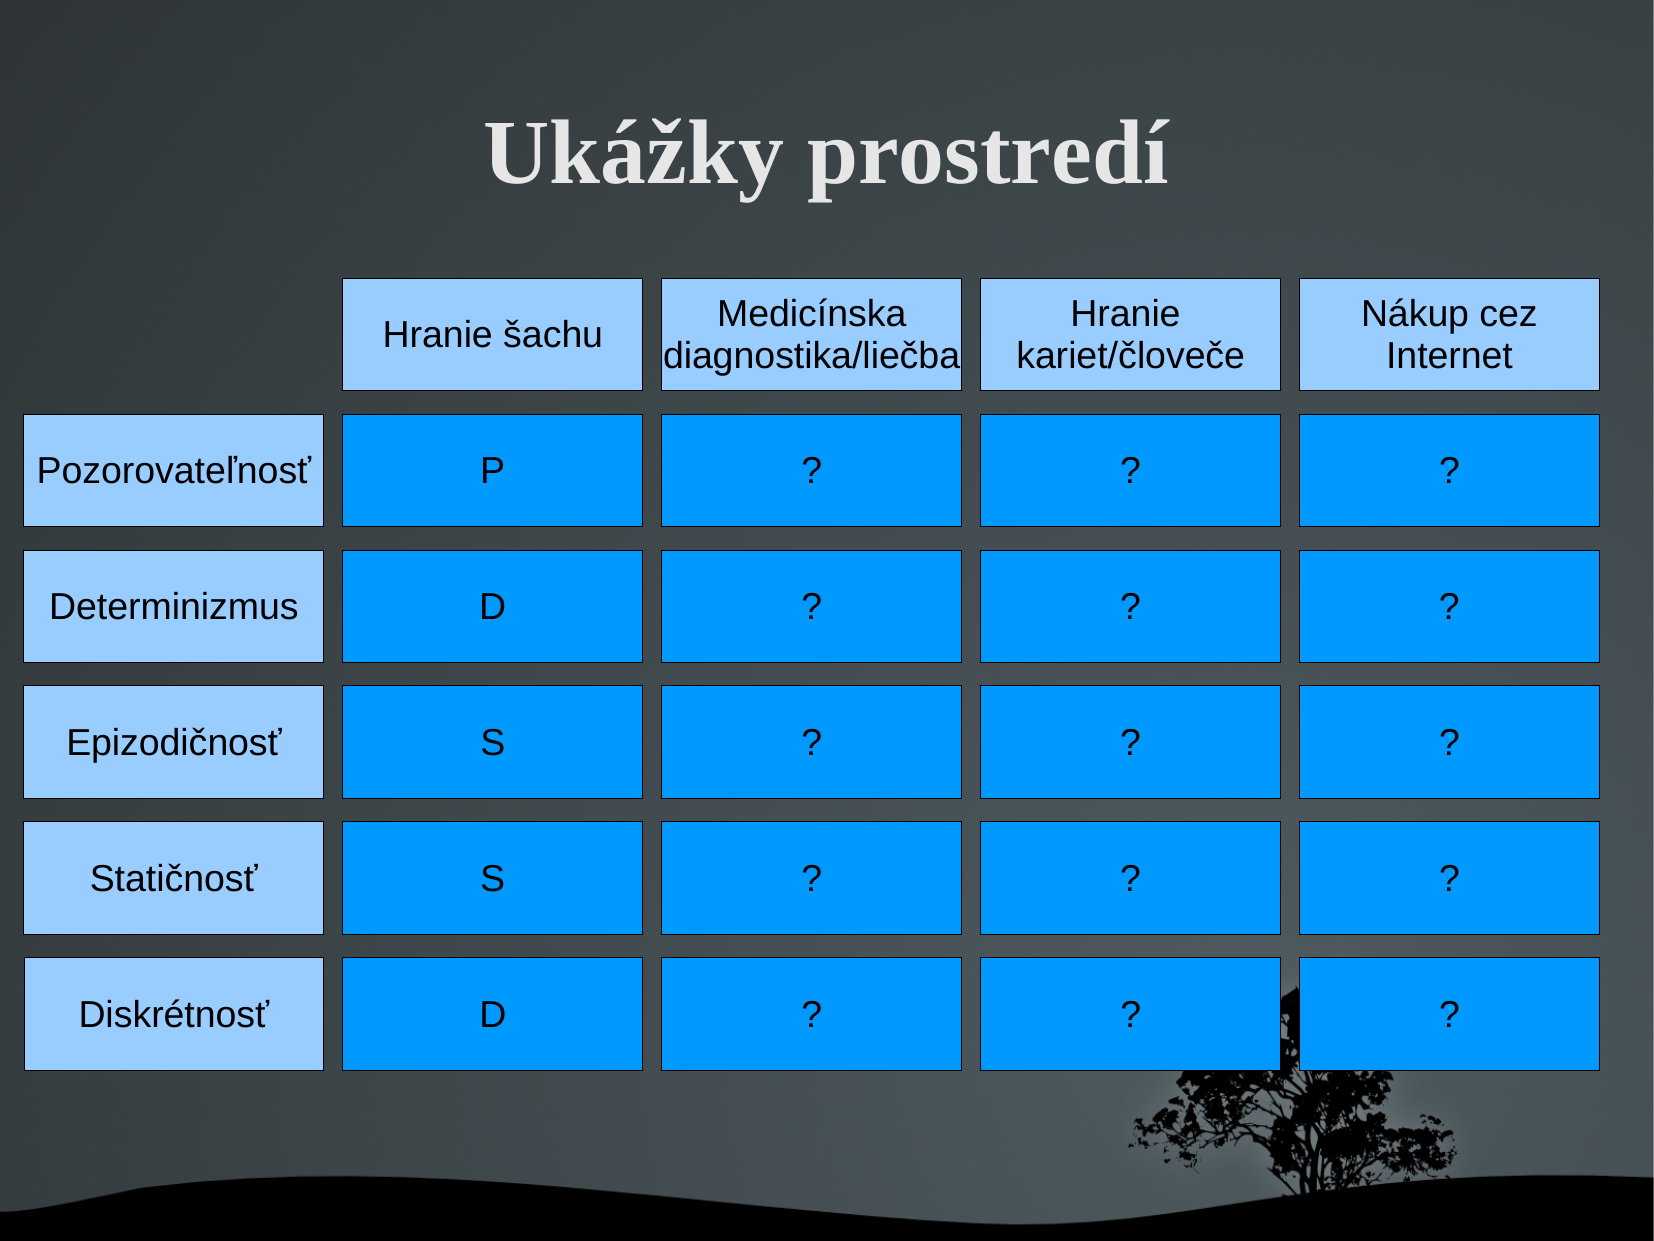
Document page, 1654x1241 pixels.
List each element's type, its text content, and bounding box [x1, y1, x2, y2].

title Ukážky prostredí [82, 49, 1571, 257]
text_box S [342, 821, 643, 935]
text_box D [342, 550, 643, 663]
text_box ? [1299, 821, 1600, 935]
text_box ? [980, 550, 1281, 663]
text_box ? [1299, 685, 1600, 799]
text_box ? [661, 550, 962, 663]
text_box ? [1299, 550, 1600, 663]
text_box ? [980, 821, 1281, 935]
text_box Determinizmus [23, 550, 324, 663]
text_box ? [980, 685, 1281, 799]
text_box ? [1299, 414, 1600, 527]
text_box Epizodičnosť [23, 685, 324, 799]
text_box ? [661, 957, 962, 1071]
text_box Hranie šachu [342, 278, 643, 391]
text_box Nákup cez Internet [1299, 278, 1600, 391]
text_box P [342, 414, 643, 527]
text_box S [342, 685, 643, 799]
text_box ? [661, 685, 962, 799]
text_box Statičnosť [23, 821, 324, 935]
text_box D [342, 957, 643, 1071]
text_box Medicínska diagnostika/liečba [661, 278, 962, 391]
picture [0, 0, 1654, 1241]
text_box ? [661, 821, 962, 935]
text_box ? [1299, 957, 1600, 1071]
text_box ? [980, 414, 1281, 527]
text_box Pozorovateľnosť [23, 414, 324, 527]
text_box Diskrétnosť [24, 957, 324, 1071]
text_box ? [661, 414, 962, 527]
text_box ? [980, 957, 1281, 1071]
text_box Hranie kariet/človeče [980, 278, 1281, 391]
